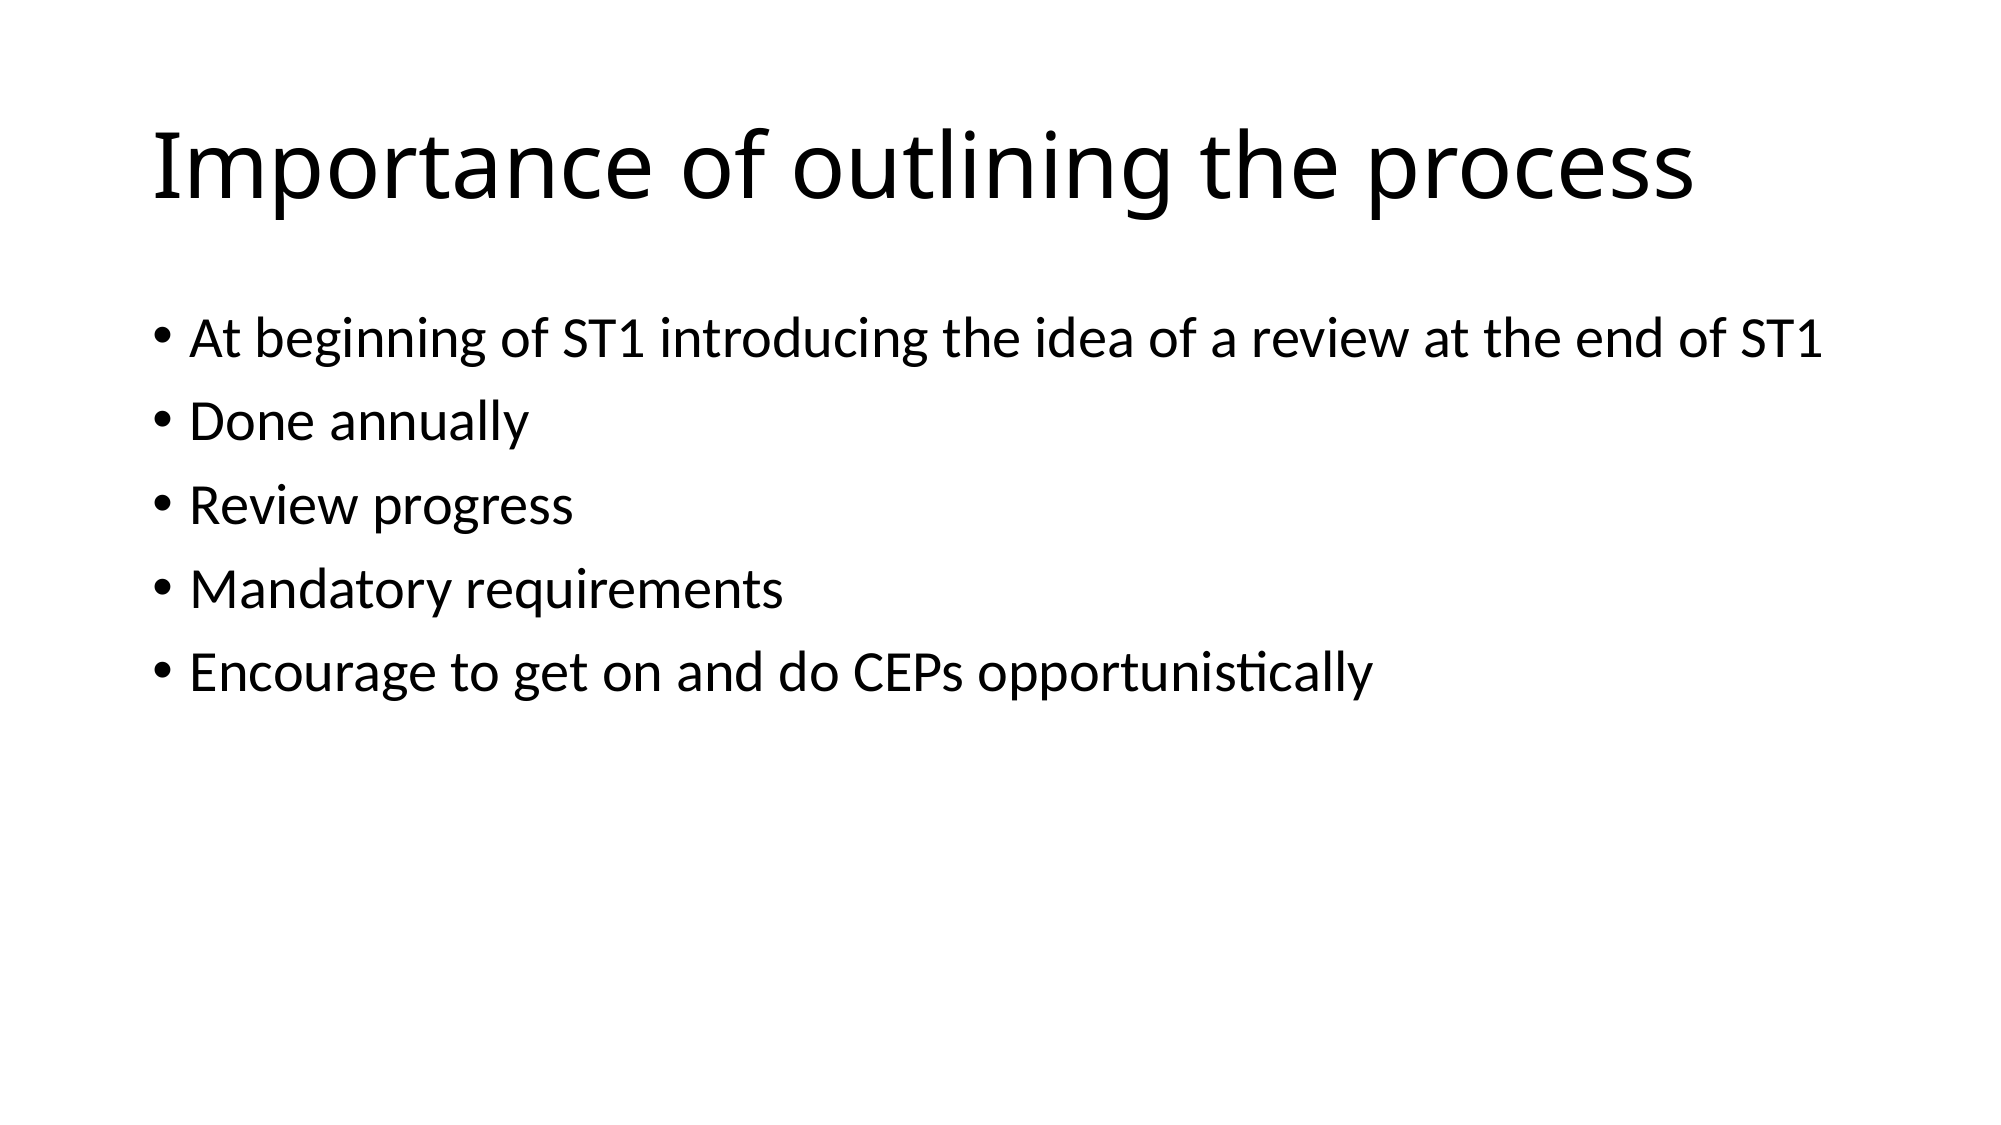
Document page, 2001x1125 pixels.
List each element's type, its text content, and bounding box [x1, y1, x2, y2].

title Importance of outlining the process [137, 59, 1863, 278]
list At beginning of ST1 introducing the idea of a review at the end of ST1 Done annually Review progress Mandatory requirements Encourage to get on and do CEPs opportunistically [137, 299, 1863, 1014]
